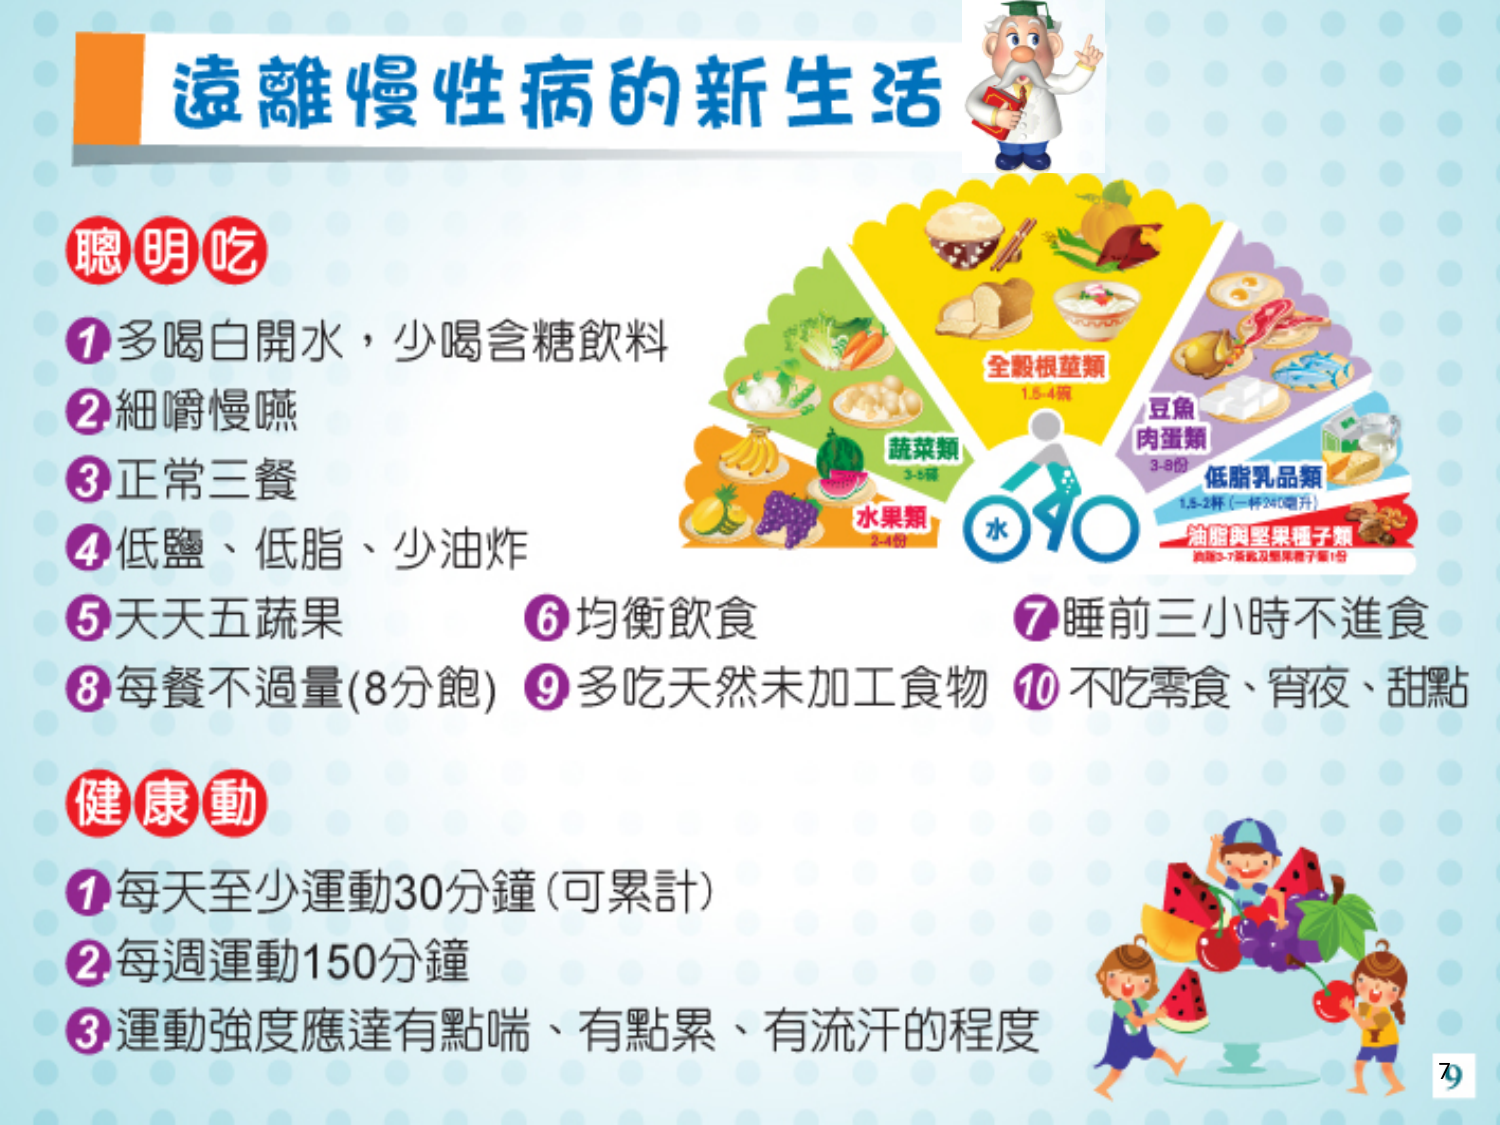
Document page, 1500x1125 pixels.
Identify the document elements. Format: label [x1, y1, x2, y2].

picture [0, 0, 1500, 1125]
text_box [1423, 1046, 1500, 1125]
